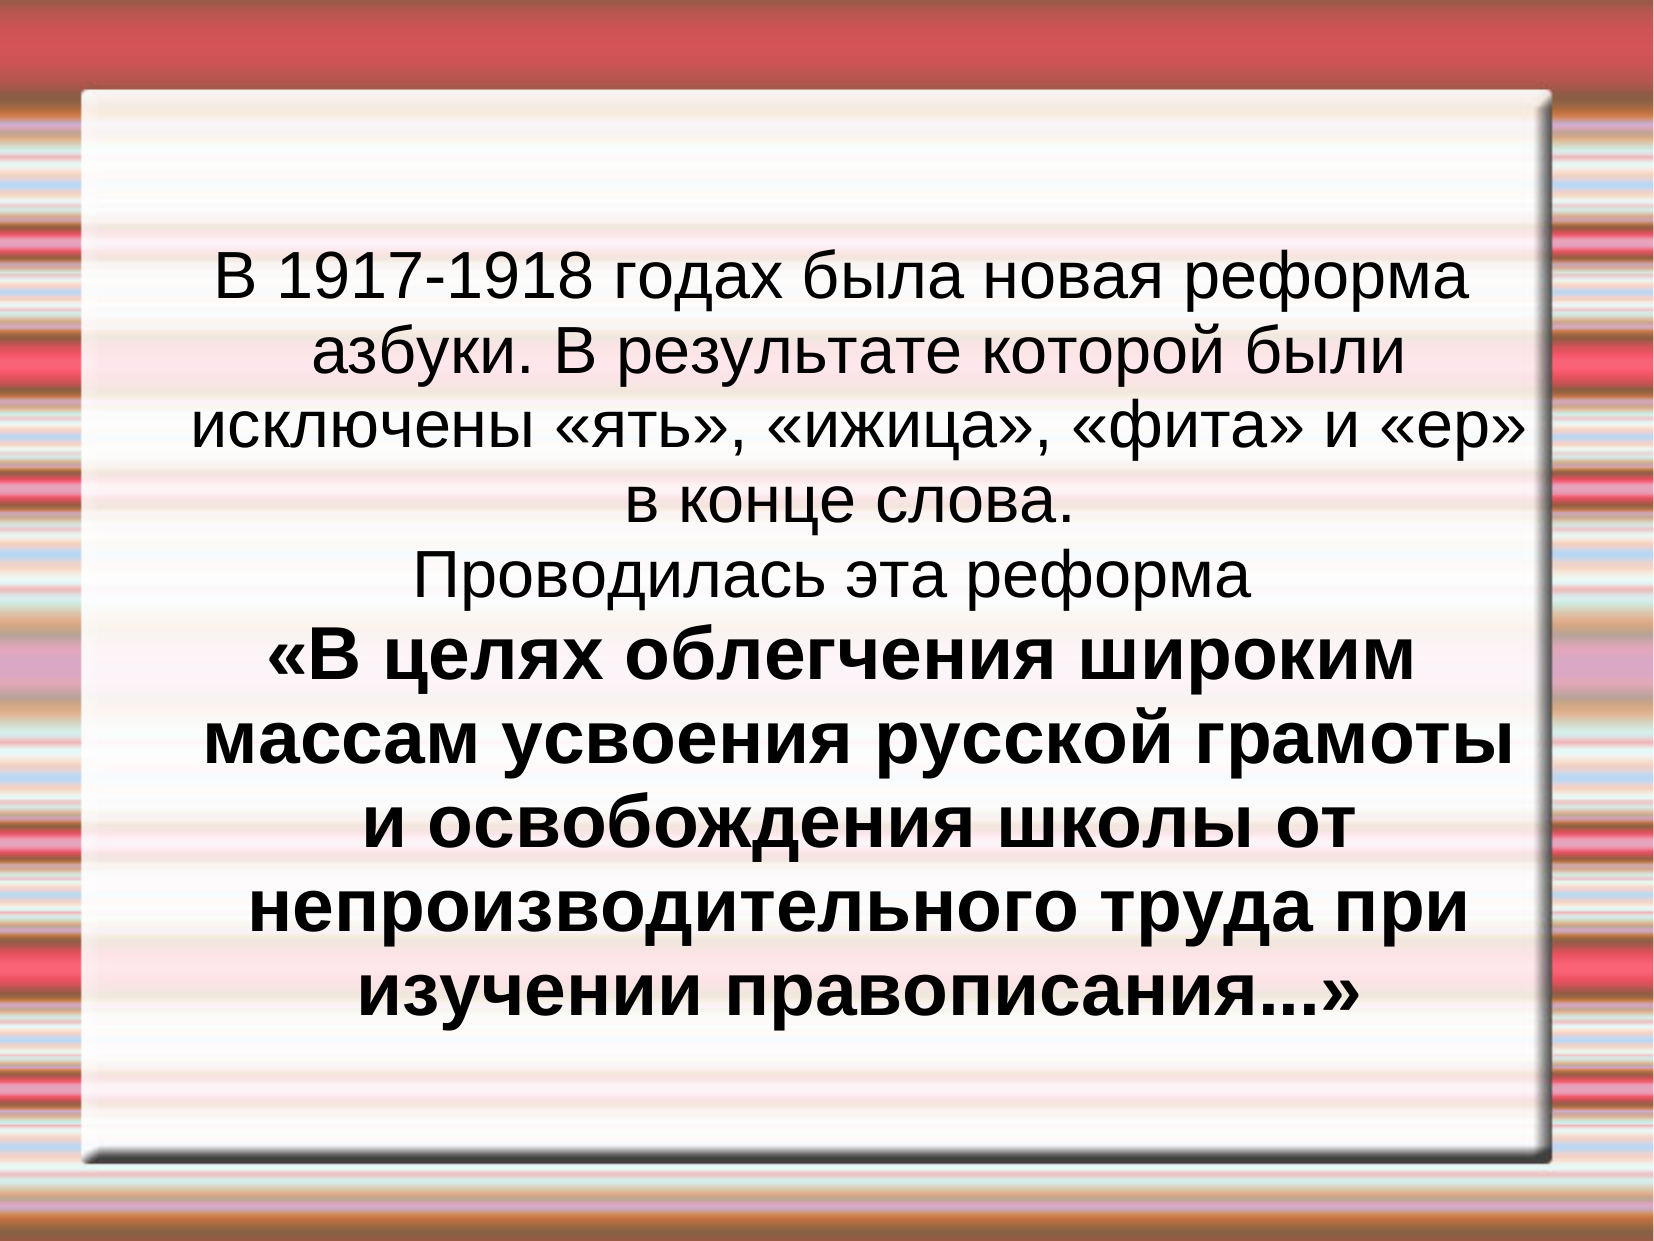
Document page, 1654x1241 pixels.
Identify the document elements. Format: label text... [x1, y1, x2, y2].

picture [0, 0, 1654, 1241]
subtitle В 1917-1918 годах была новая реформа азбуки. В результате которой были исключены «ять», «ижица», «фита» и «ер» в конце слова. Проводилась эта реформа «В целях облегчения широким массам усвоения русской грамоты и освобождения школы от непроизводительного труда при изучении правописания...» [118, 118, 1531, 1152]
